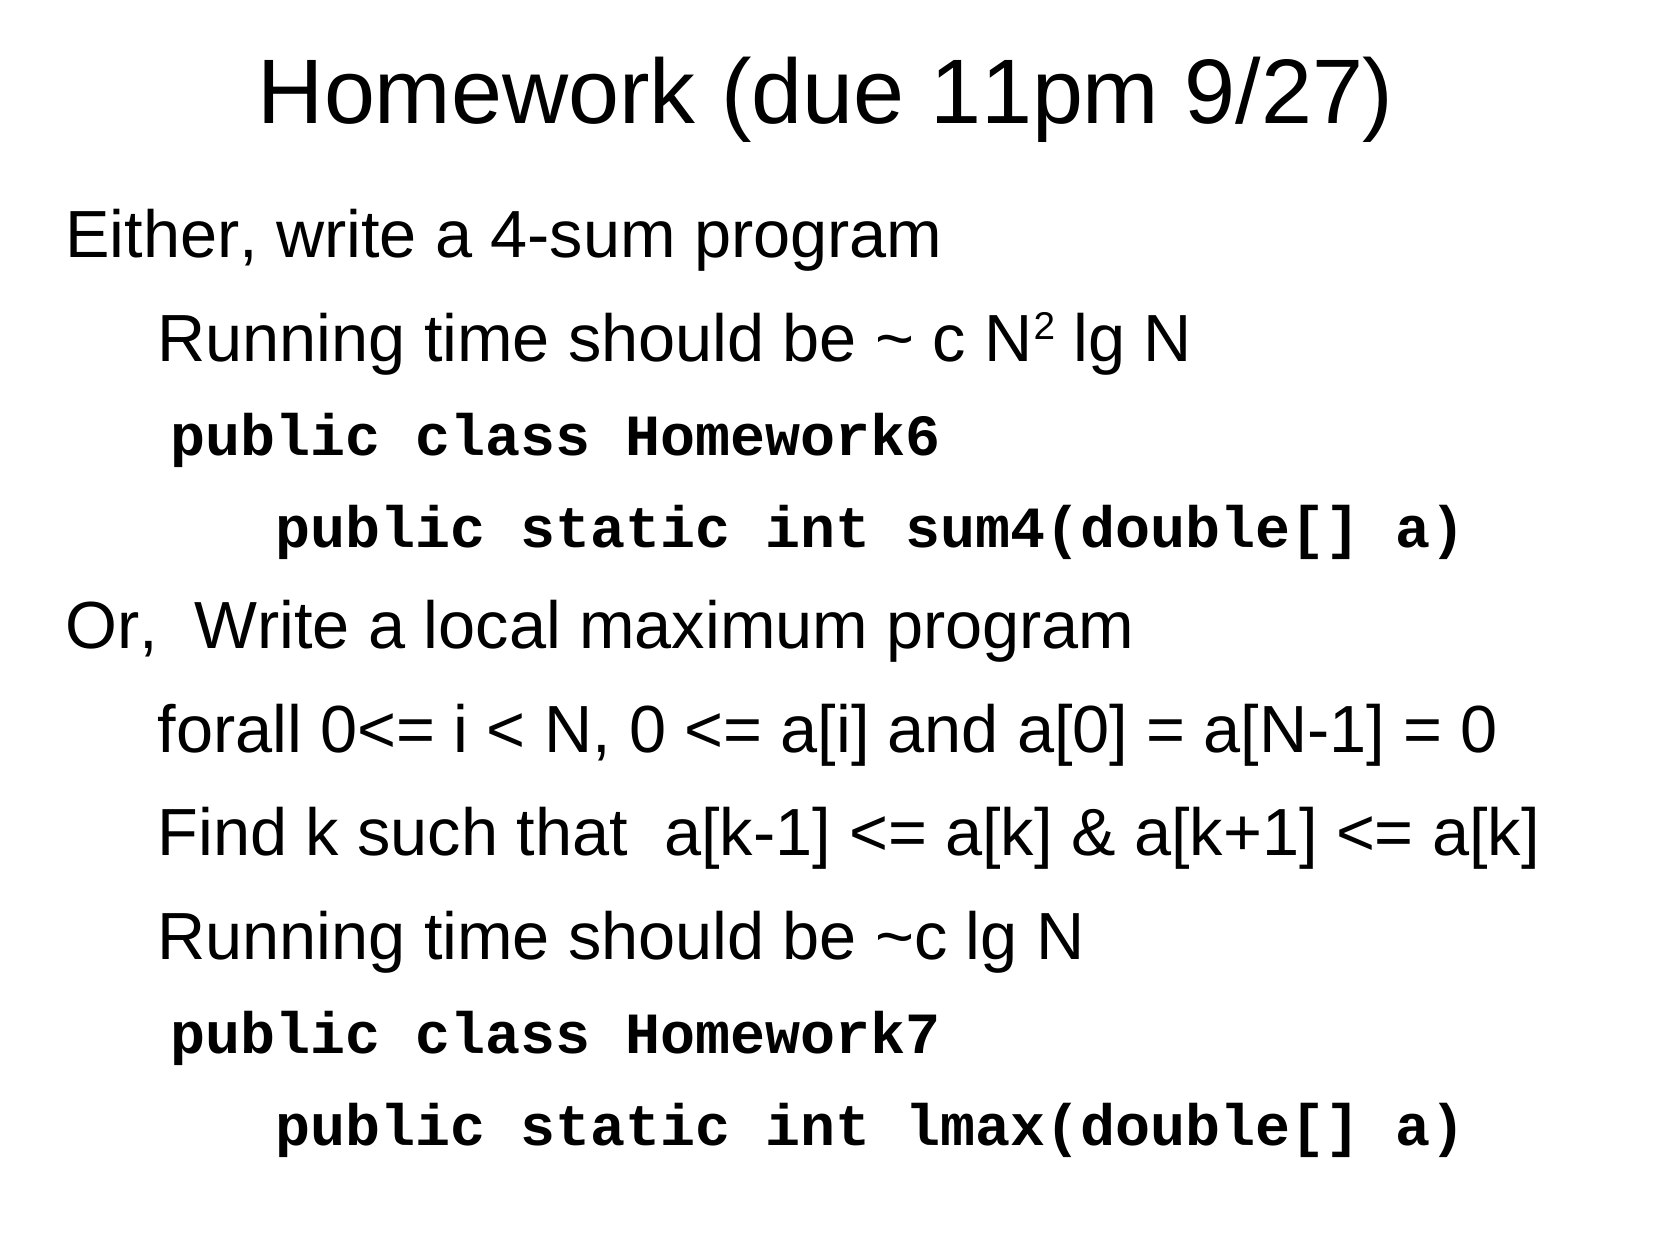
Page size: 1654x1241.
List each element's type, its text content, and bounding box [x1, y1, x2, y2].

title Homework (due 11pm 9/27) [82, 2, 1571, 178]
list Either, write a 4-sum program Running time should be ~ c N2 lg N public class Homework6 public static int sum4(double[] a) Or, Write a local maximum program forall 0<= i < N, 0 <= a[i] and a[0] = a[N-1] = 0 Find k such that a[k-1] <= a[k] & a[k+1] <= a[k] Running time should be ~c lg N public class Homework7 public static int lmax(double[] a) [65, 193, 1637, 1176]
